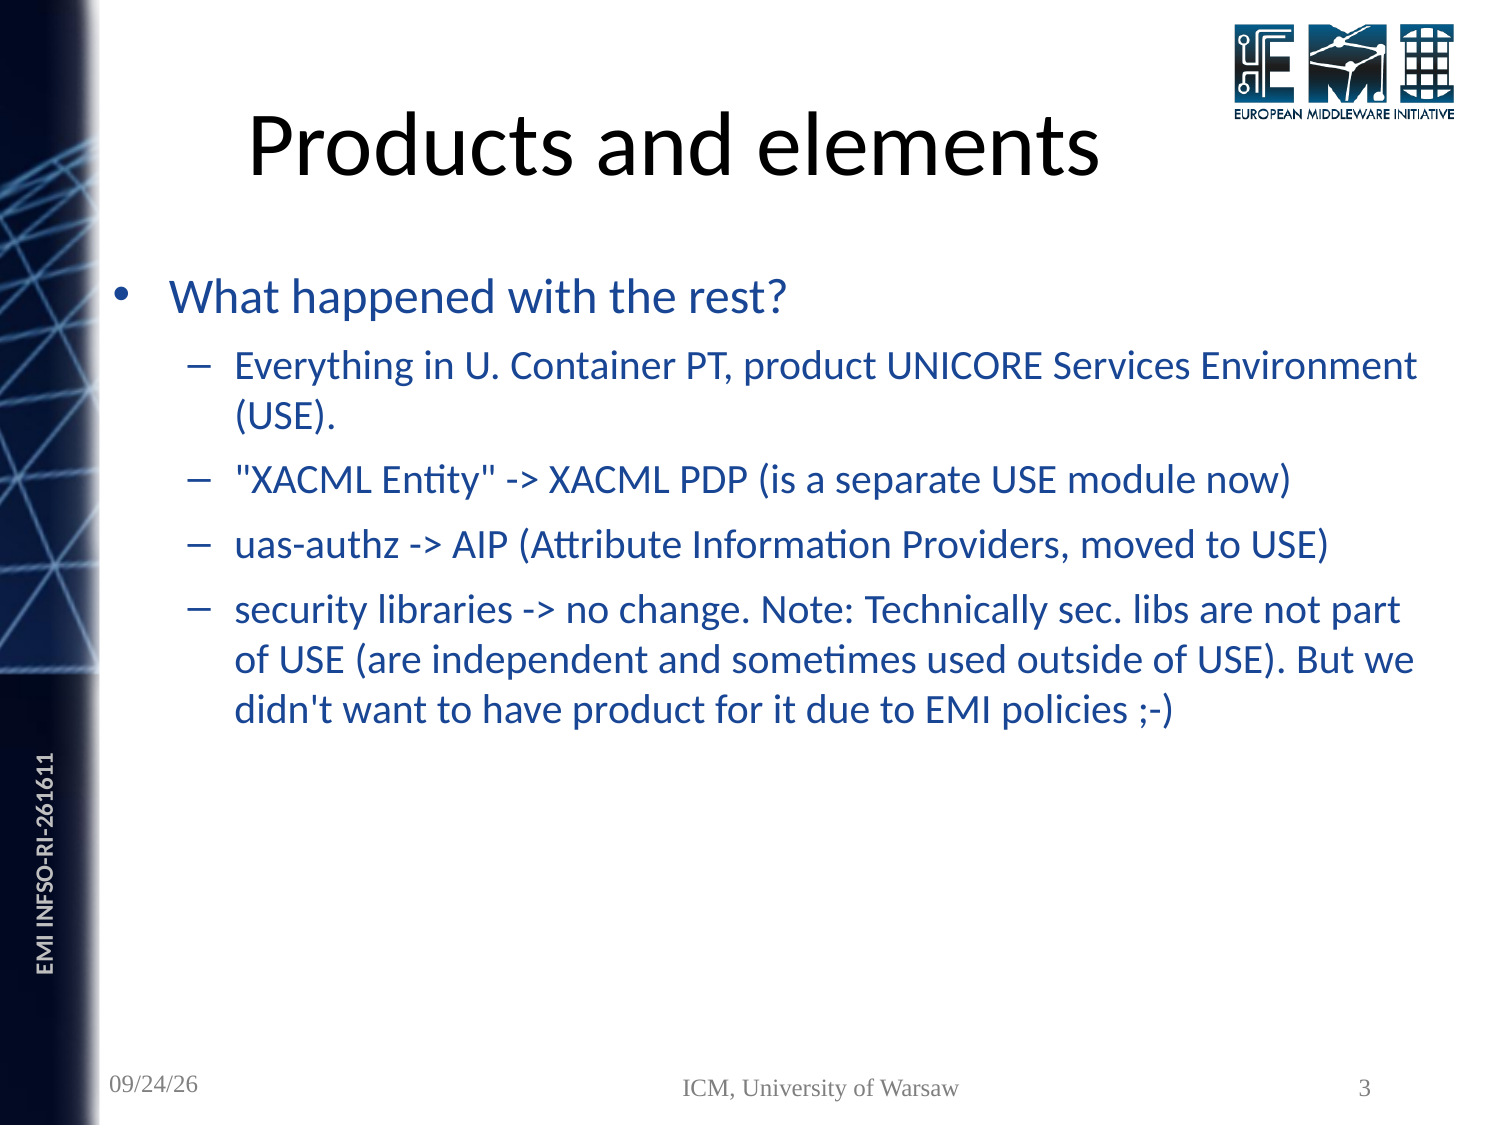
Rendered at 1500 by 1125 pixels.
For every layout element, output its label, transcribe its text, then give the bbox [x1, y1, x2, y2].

picture [0, 0, 111, 1125]
list What happened with the rest? Everything in U. Container PT, product UNICORE Services Environment (USE). "XACML Entity" -> XACML PDP (is a separate USE module now) uas-authz -> AIP (Attribute Information Providers, moved to USE) security libraries -> no change. Note: Technically sec. libs are not part of USE (are independent and sometimes used outside of USE). But we didn't want to have product for it due to EMI policies ;-) [112, 263, 1425, 991]
picture [1185, 8, 1500, 140]
title Products and elements [112, 52, 1238, 226]
